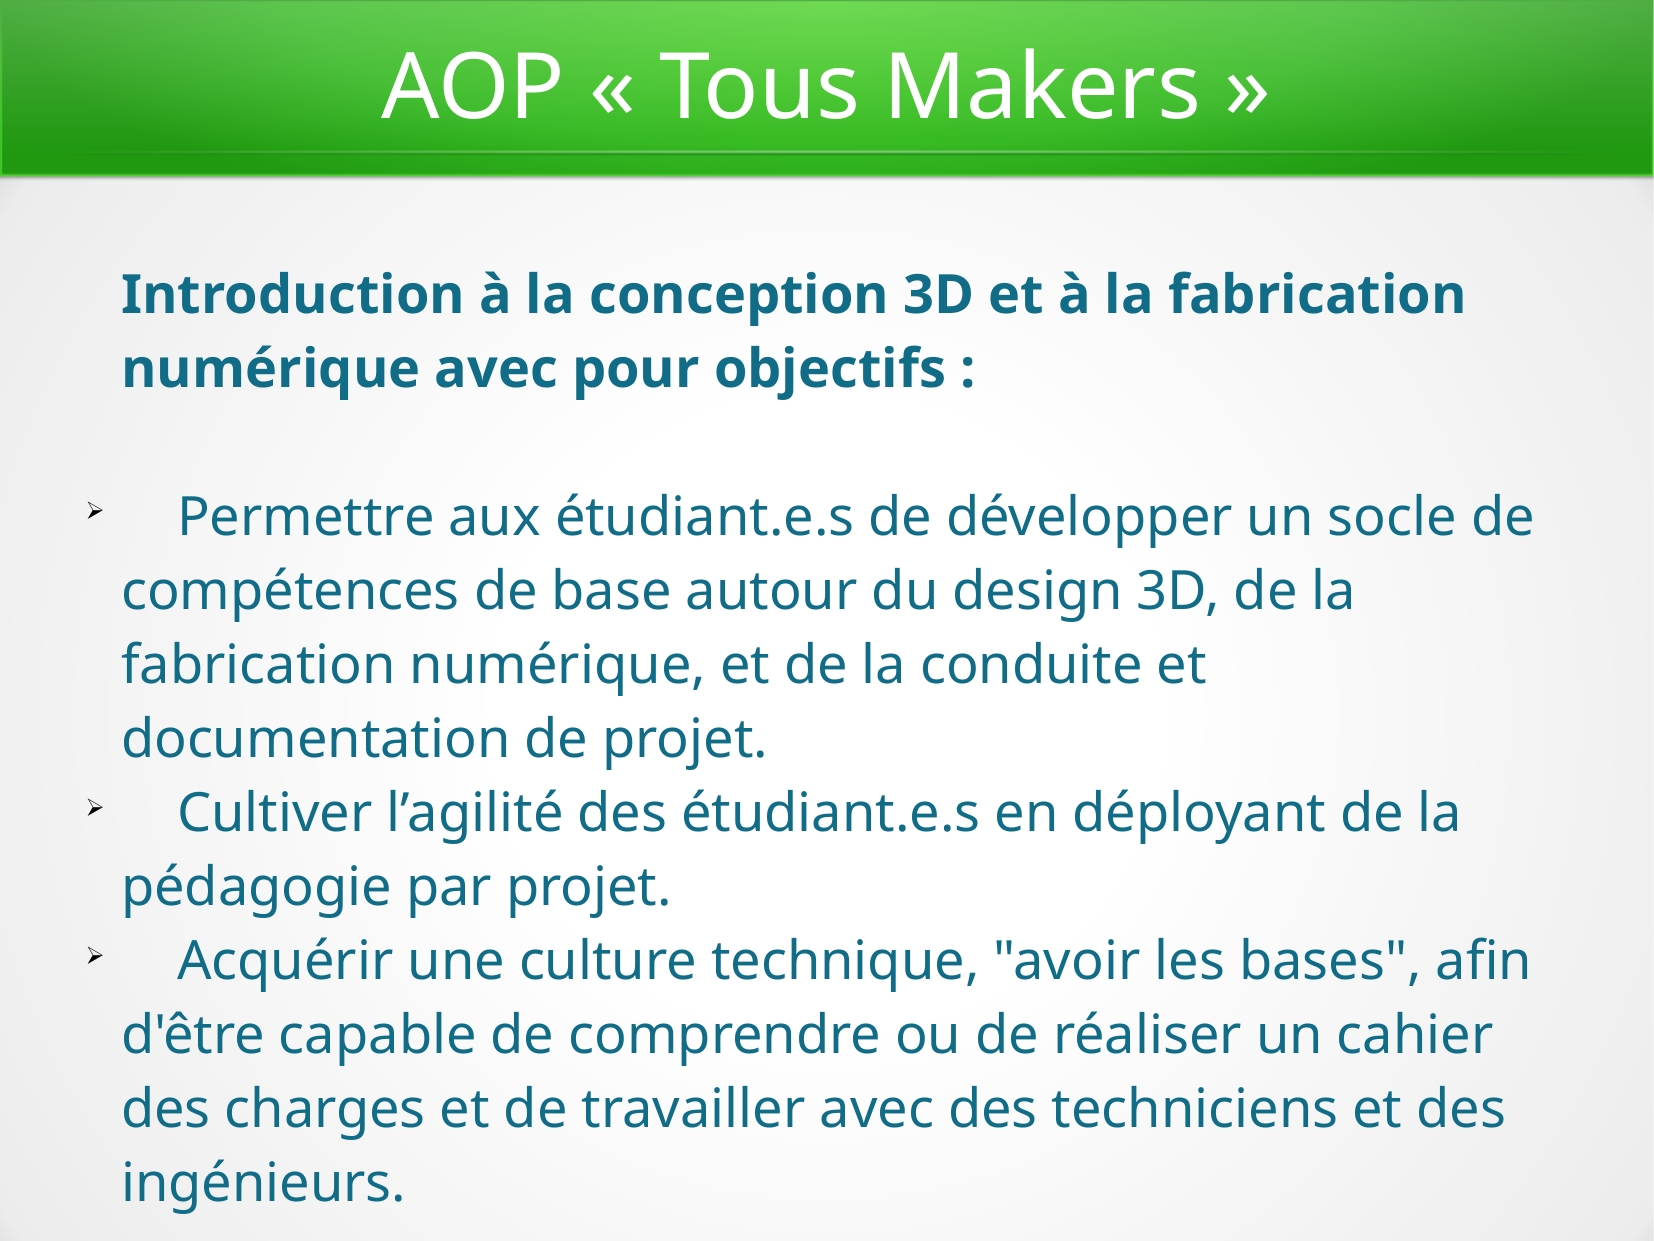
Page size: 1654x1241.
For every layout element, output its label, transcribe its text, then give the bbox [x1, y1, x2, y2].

picture [0, 0, 1654, 1241]
text_box Introduction à la conception 3D et à la fabrication numérique avec pour objectifs : Permettre aux étudiant.e.s de développer un socle de compétences de base autour du design 3D, de la fabrication numérique, et de la conduite et documentation de projet. Cultiver l’agilité des étudiant.e.s en déployant de la pédagogie par projet. Acquérir une culture technique, "avoir les bases", afin d'être capable de comprendre ou de réaliser un cahier des charges et de travailler avec des techniciens et des ingénieurs. [70, 248, 1577, 1152]
title AOP « Tous Makers » [82, 11, 1571, 154]
